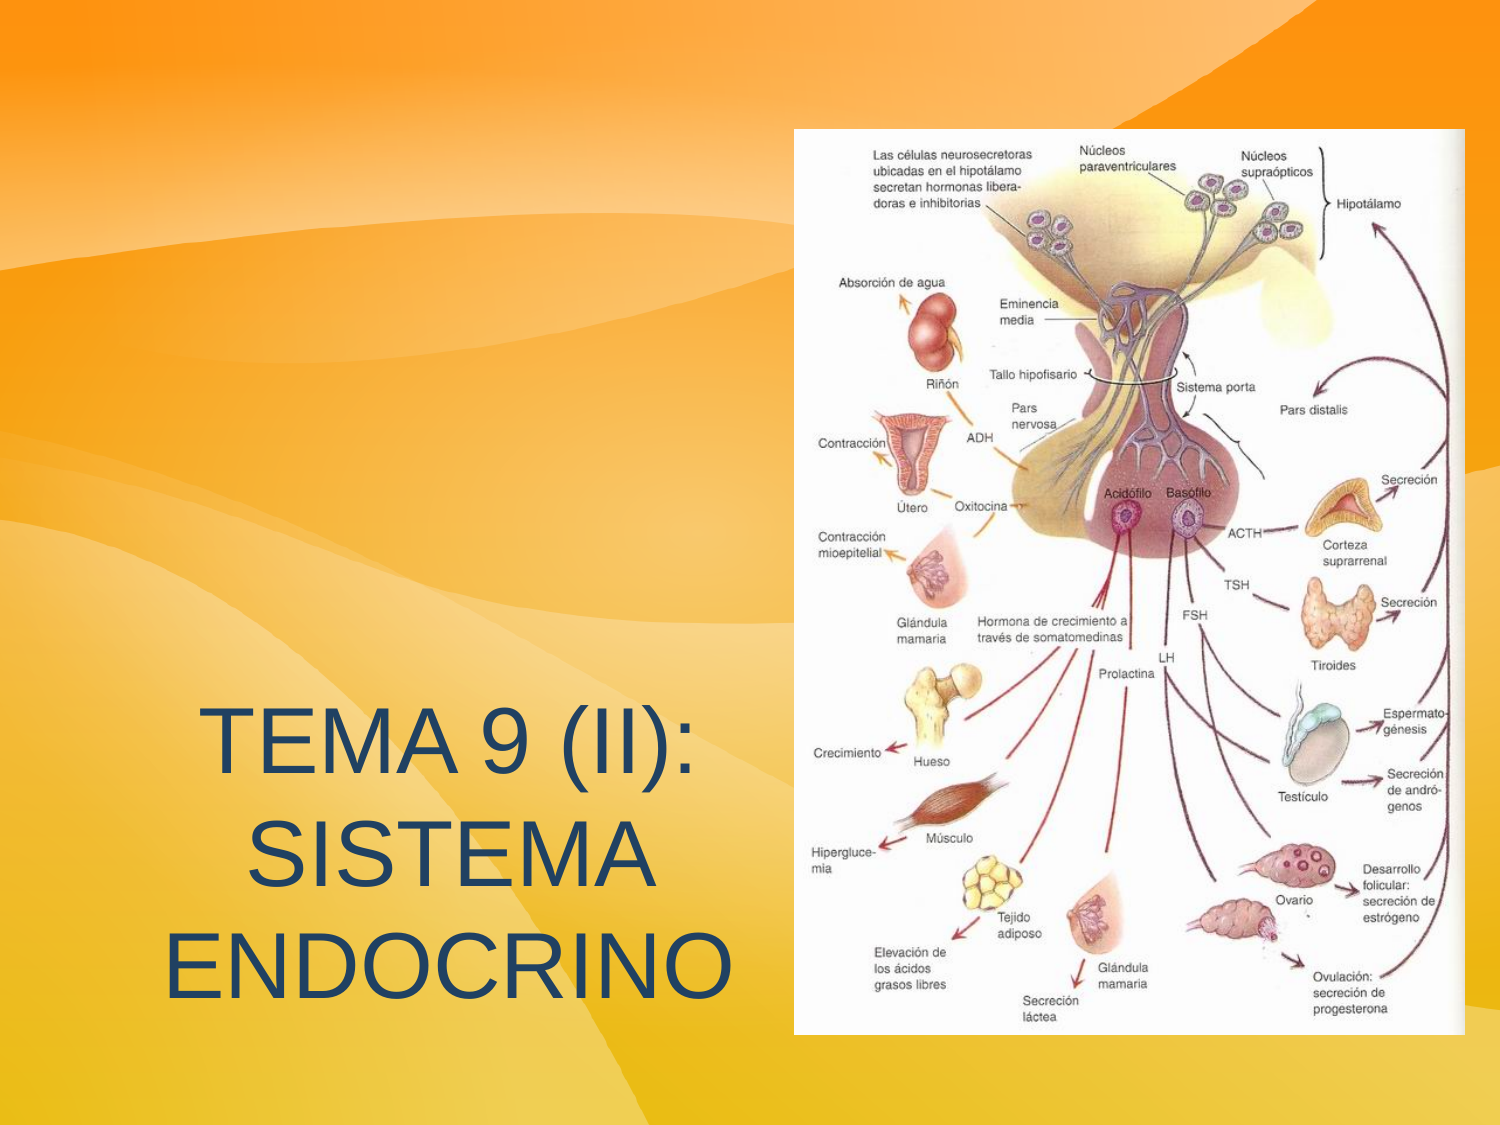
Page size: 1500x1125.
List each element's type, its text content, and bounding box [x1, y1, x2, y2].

title TEMA 9 (II): SISTEMA ENDOCRINO [129, 661, 768, 1037]
picture [0, 0, 1500, 1125]
